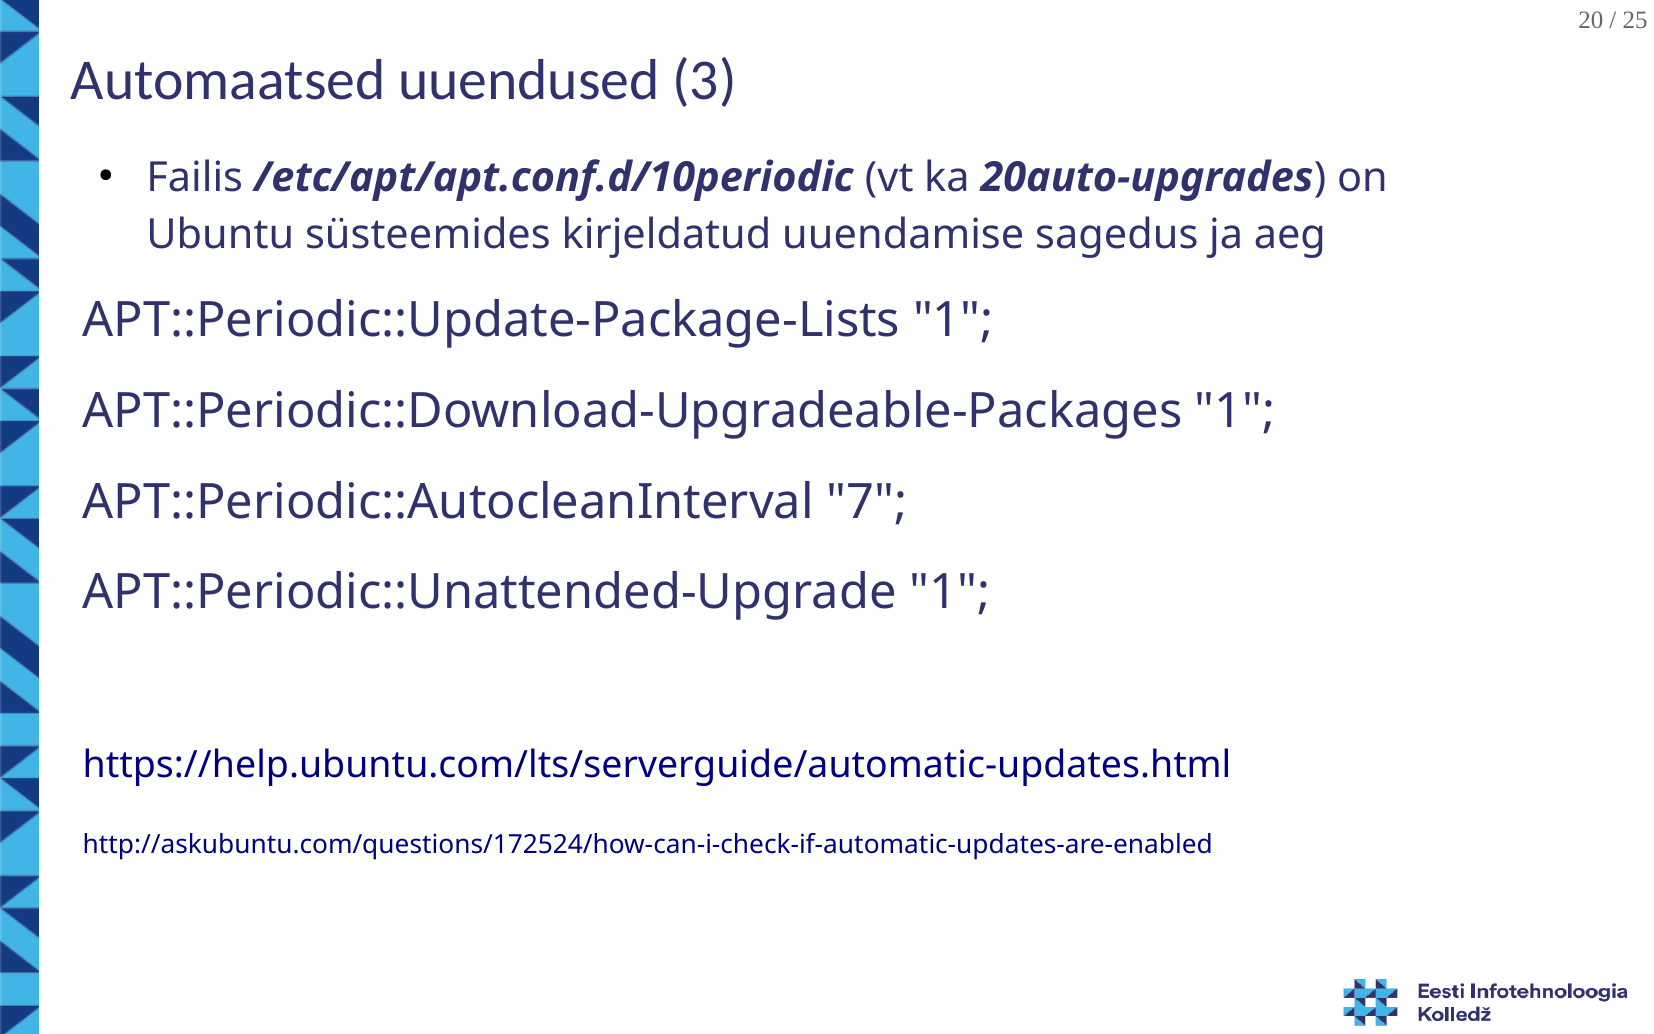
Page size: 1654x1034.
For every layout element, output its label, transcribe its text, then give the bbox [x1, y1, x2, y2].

list Failis /etc/apt/apt.conf.d/10periodic (vt ka 20auto-upgrades) on Ubuntu süsteemides kirjeldatud uuendamise sagedus ja aeg APT::Periodic::Update-Package-Lists "1"; APT::Periodic::Download-Upgradeable-Packages "1"; APT::Periodic::AutocleanInterval "7"; APT::Periodic::Unattended-Upgrade "1"; https://help.ubuntu.com/lts/serverguide/automatic-updates.html http://askubuntu.com/questions/172524/how-can-i-check-if-automatic-updates-are-enabled [82, 147, 1538, 866]
title Automaatsed uuendused (3) [70, 41, 1630, 130]
